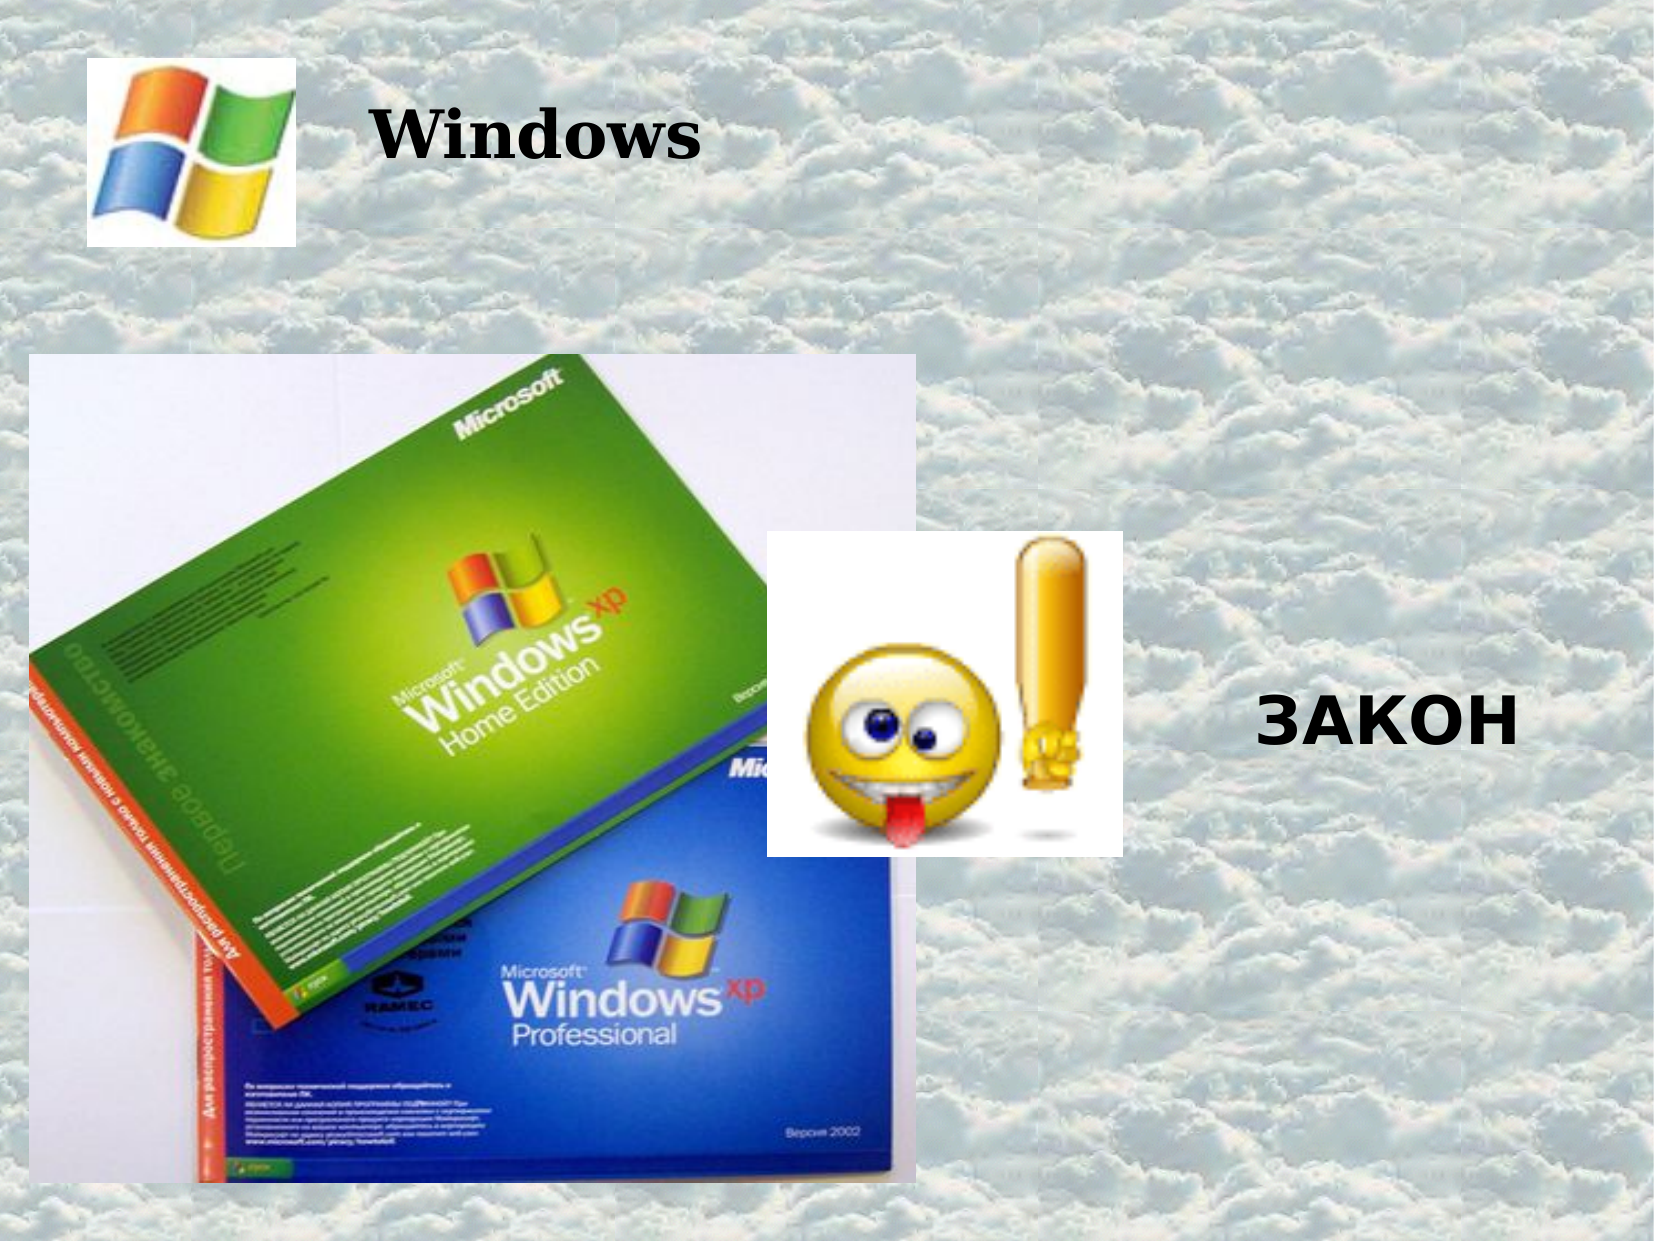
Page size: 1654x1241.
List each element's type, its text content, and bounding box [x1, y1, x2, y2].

picture [0, 0, 1654, 1241]
text_box ЗАКОН [1240, 675, 1565, 768]
text_box Windows [354, 88, 768, 183]
